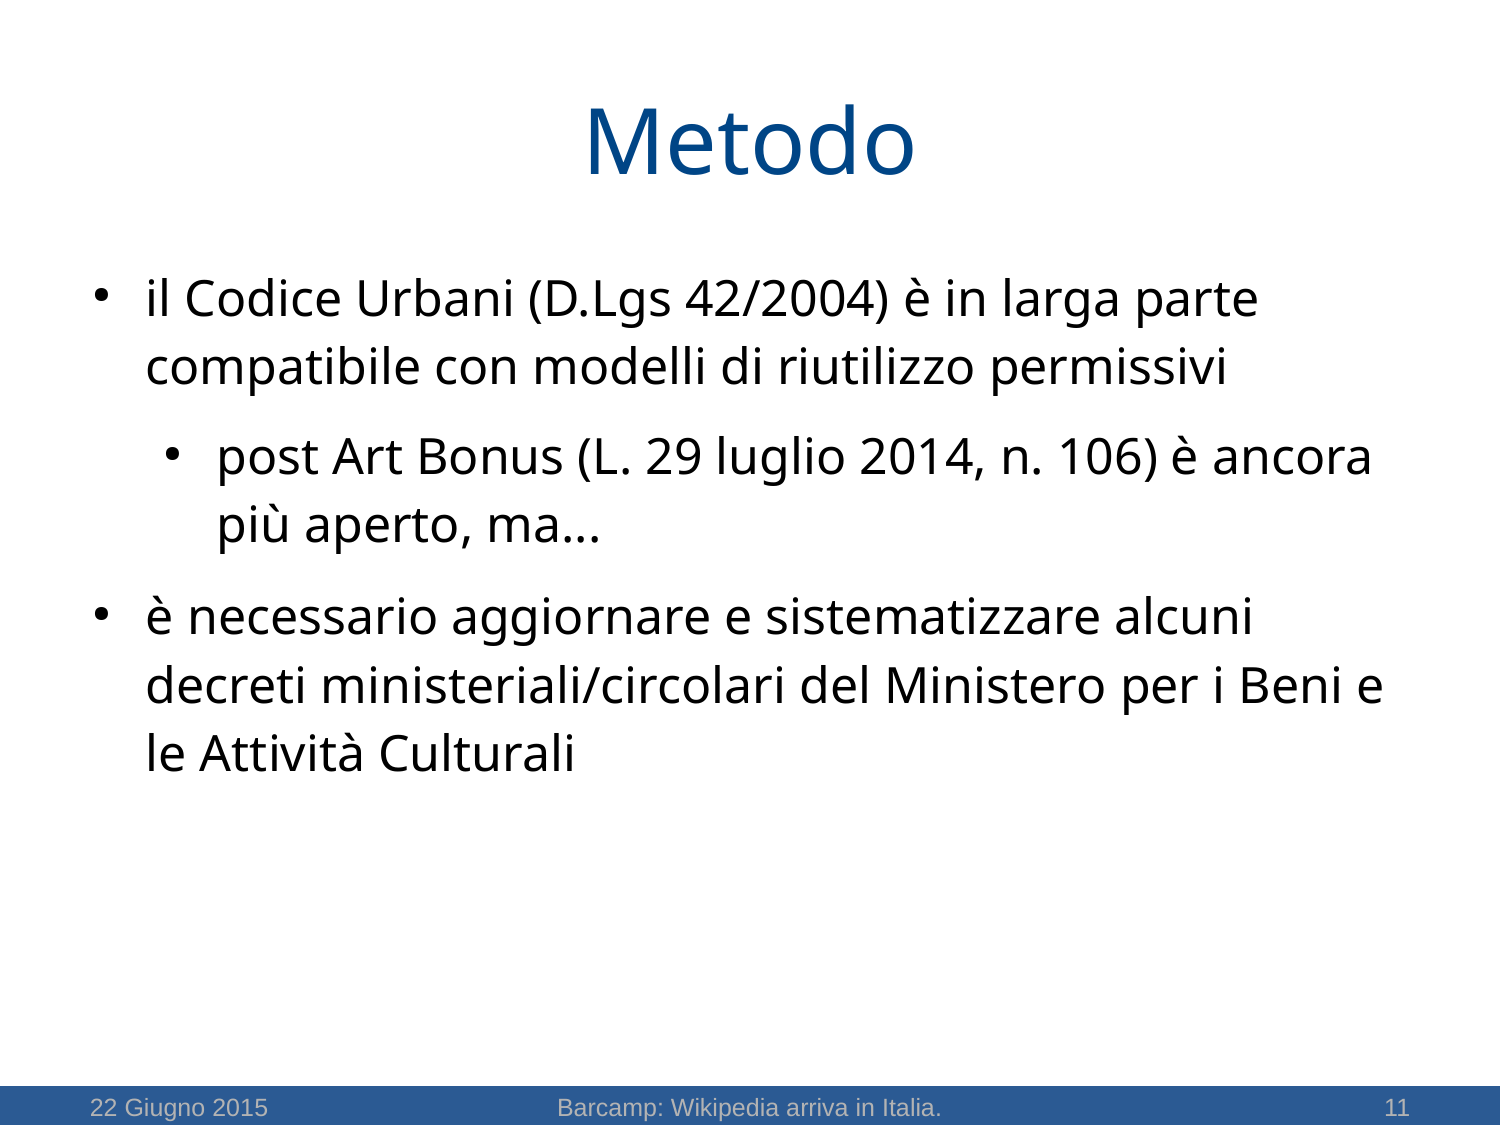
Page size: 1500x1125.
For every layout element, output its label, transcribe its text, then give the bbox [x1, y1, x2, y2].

title Metodo [75, 45, 1425, 233]
picture [0, 1086, 1500, 1125]
list il Codice Urbani (D.Lgs 42/2004) è in larga parte compatibile con modelli di riutilizzo permissivi post Art Bonus (L. 29 luglio 2014, n. 106) è ancora più aperto, ma... è necessario aggiornare e sistematizzare alcuni decreti ministeriali/circolari del Ministero per i Beni e le Attività Culturali [75, 262, 1425, 1005]
